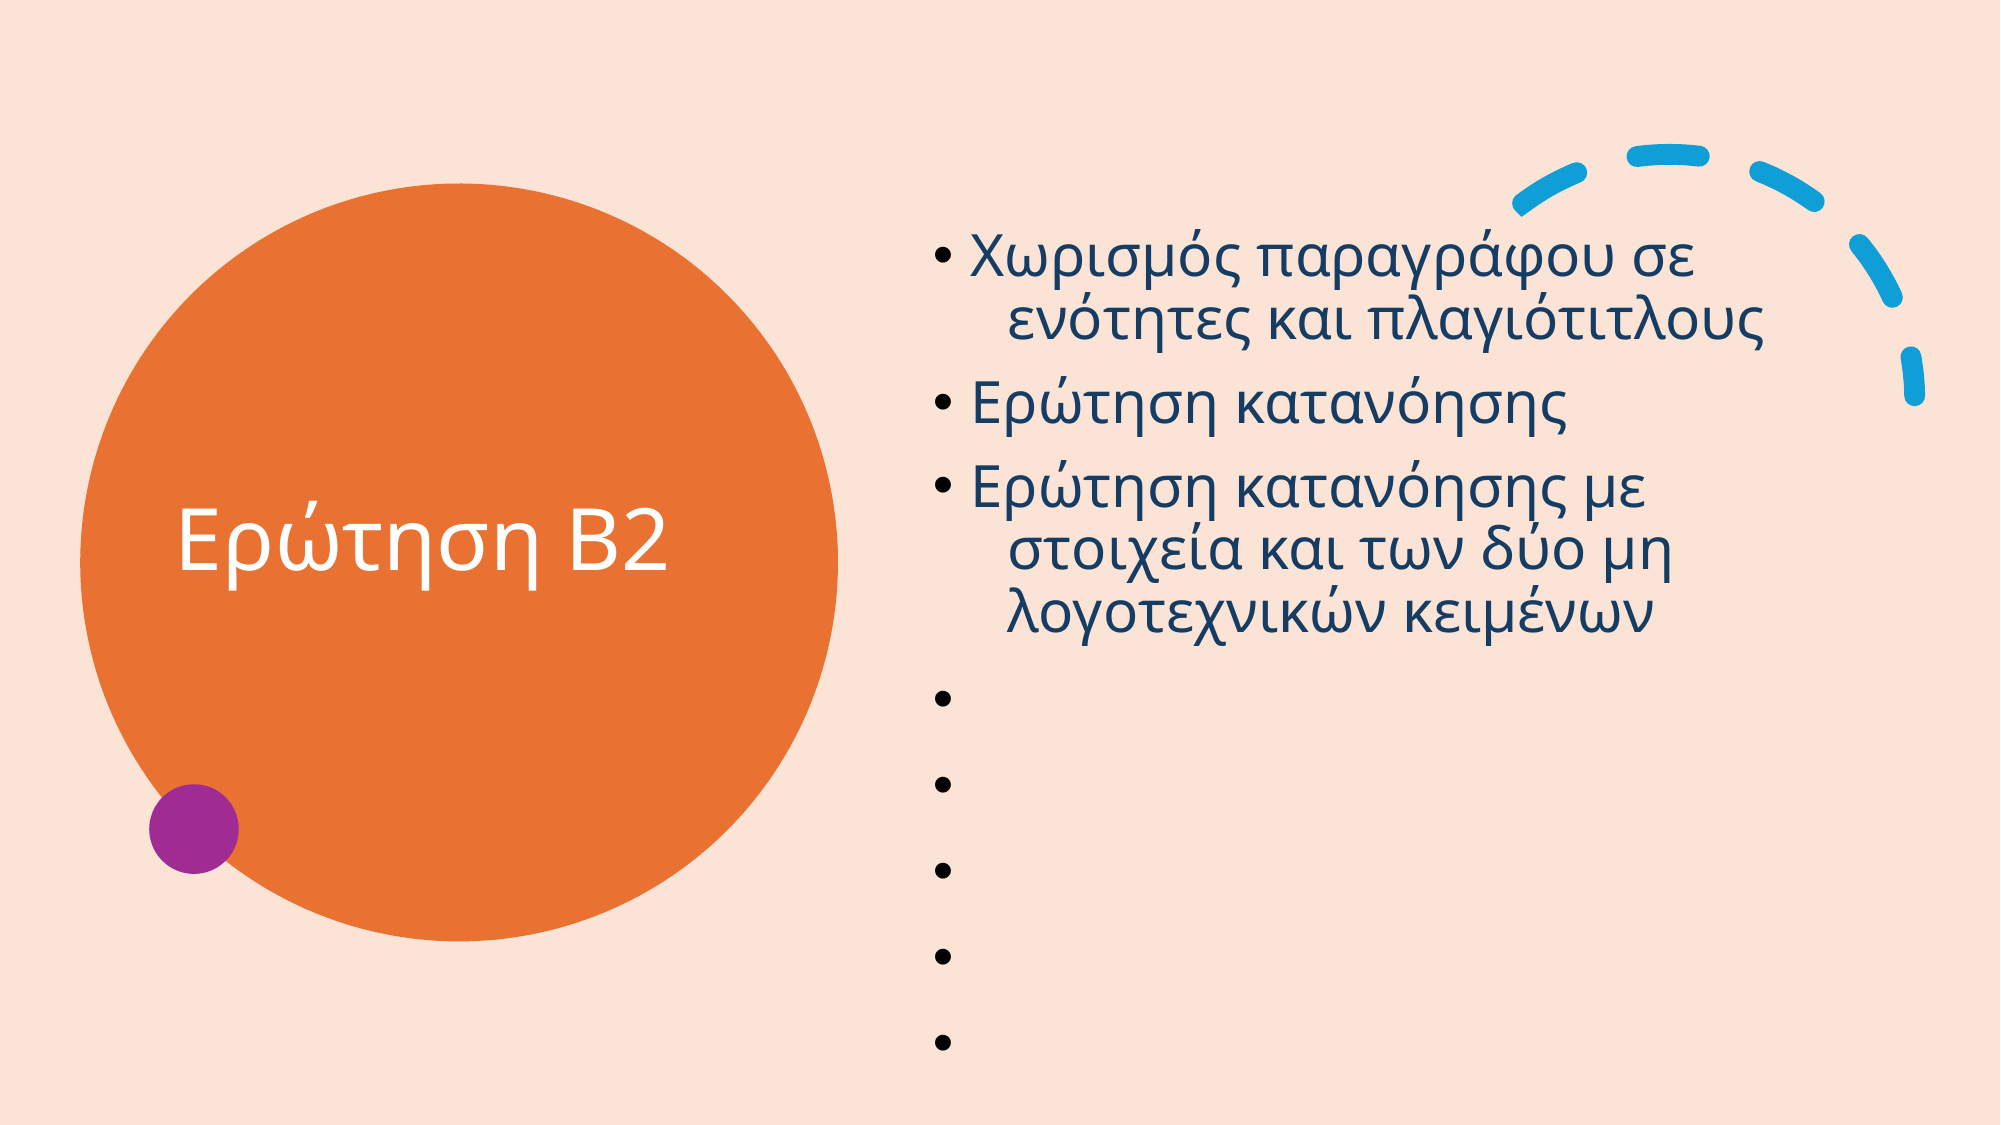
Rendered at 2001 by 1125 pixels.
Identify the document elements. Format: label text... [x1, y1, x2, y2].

list Χωρισμός παραγράφου σε ενότητες και πλαγιότιτλους Ερώτηση κατανόησης Ερώτηση κατανόησης με στοιχεία και των δύο μη λογοτεχνικών κειμένων [917, 219, 1870, 811]
title Ερώτηση Β2 [160, 446, 699, 639]
text_box [80, 183, 838, 942]
